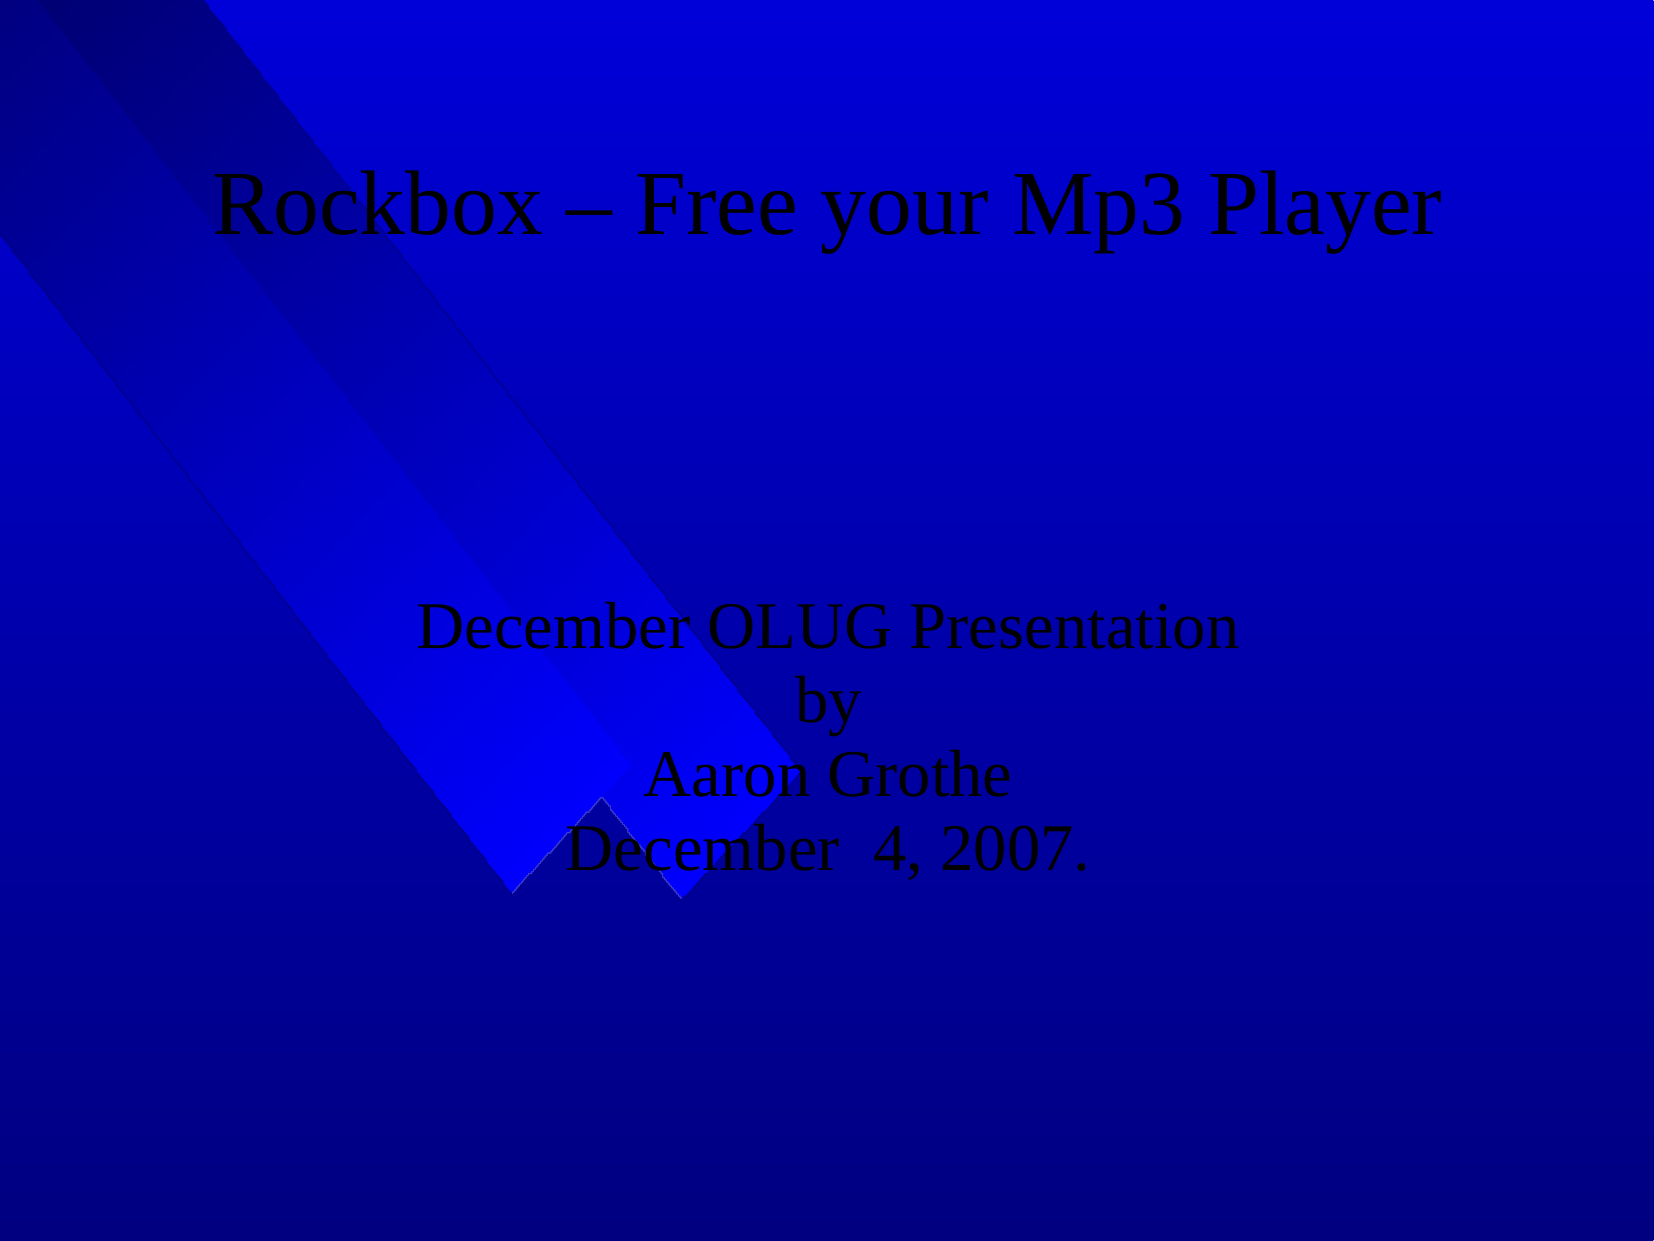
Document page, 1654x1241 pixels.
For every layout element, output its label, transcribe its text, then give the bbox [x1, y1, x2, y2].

title Rockbox – Free your Mp3 Player [122, 99, 1535, 307]
subtitle December OLUG Presentation by Aaron Grothe December 4, 2007. [122, 346, 1535, 1128]
